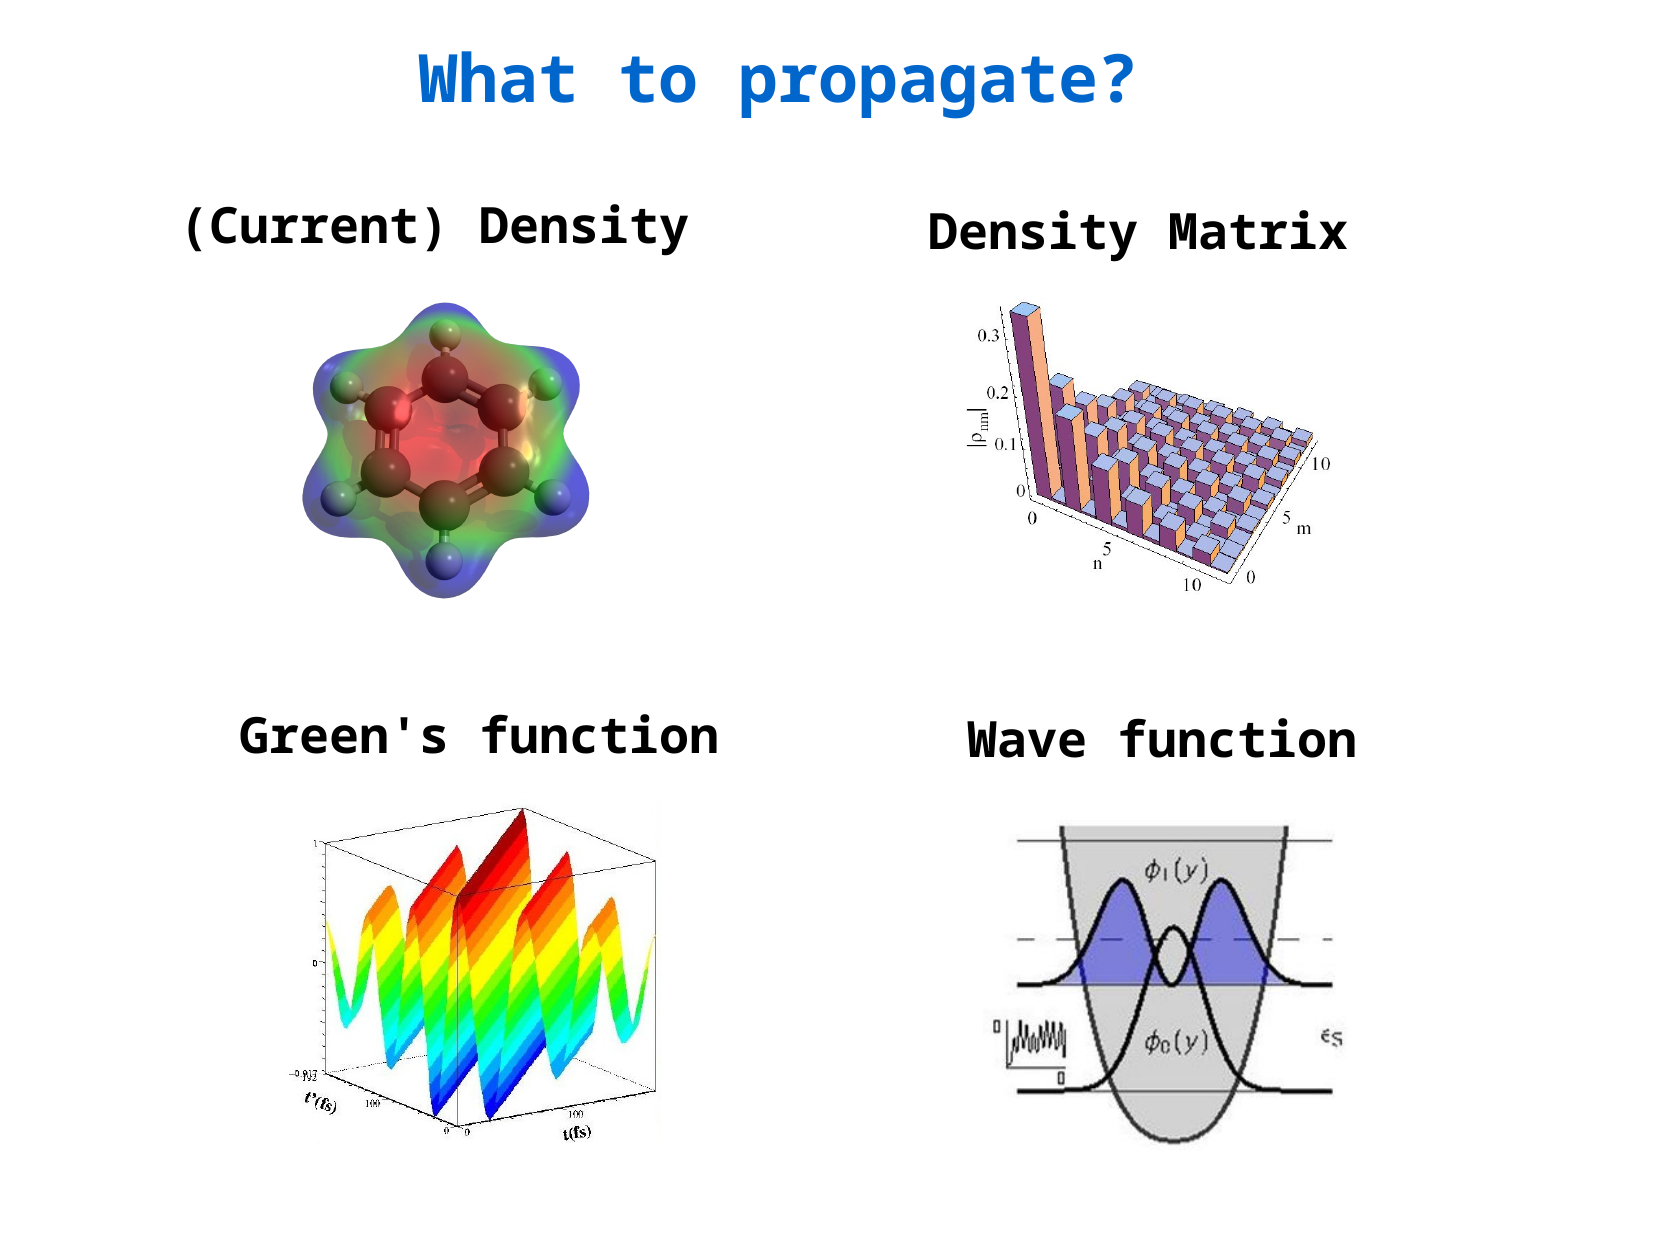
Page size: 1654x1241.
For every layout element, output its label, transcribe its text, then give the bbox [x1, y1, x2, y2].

text_box Wave function [952, 696, 1373, 770]
text_box Density Matrix [913, 189, 1363, 262]
text_box (Current) Density [165, 182, 706, 256]
text_box Green's function [195, 692, 736, 766]
picture [255, 299, 631, 601]
picture [285, 788, 661, 1143]
title What to propagate? [382, 30, 1178, 124]
picture [925, 276, 1376, 610]
picture [983, 809, 1359, 1163]
